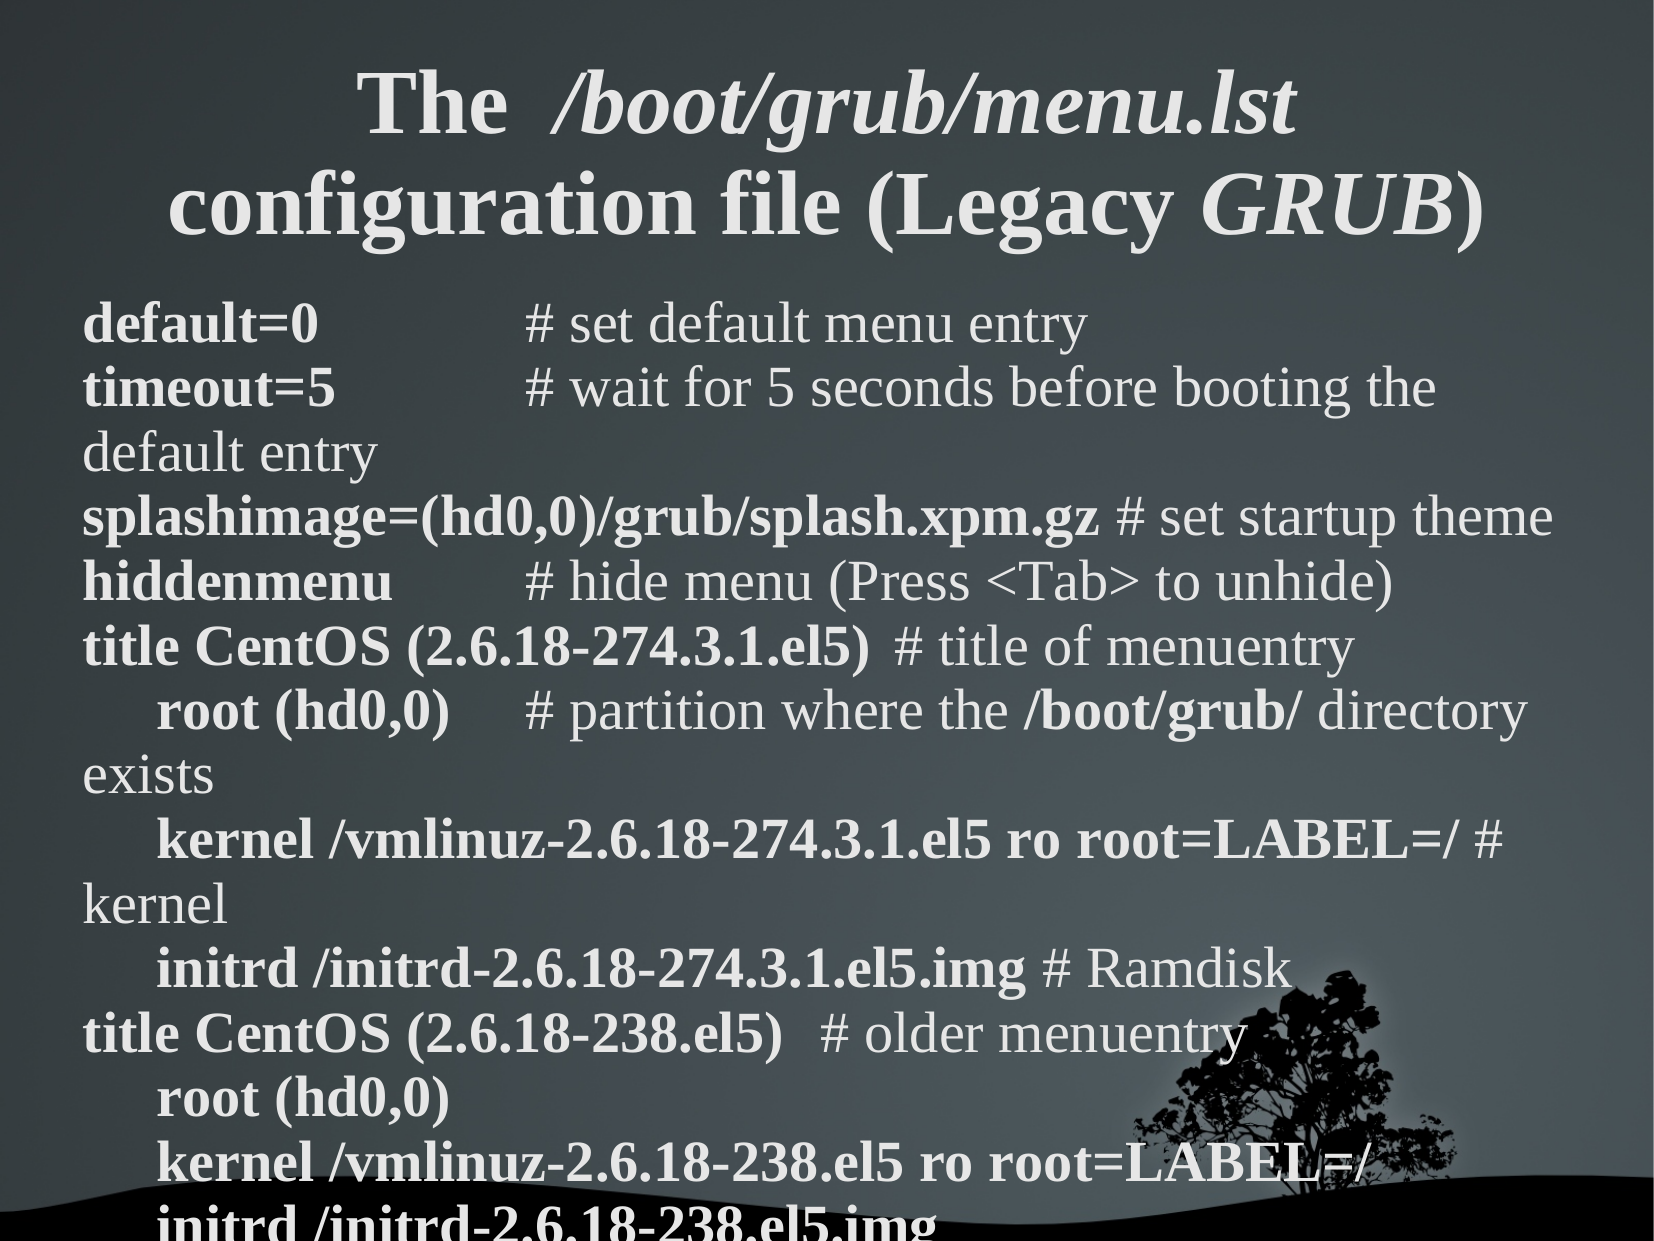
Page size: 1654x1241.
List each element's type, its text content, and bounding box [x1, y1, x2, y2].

picture [0, 0, 1654, 1241]
title The /boot/grub/menu.lst configuration file (Legacy GRUB) [82, 49, 1571, 257]
list default=0 # set default menu entry timeout=5 # wait for 5 seconds before booting the default entry splashimage=(hd0,0)/grub/splash.xpm.gz # set startup theme hiddenmenu # hide menu (Press <Tab> to unhide) title CentOS (2.6.18-274.3.1.el5) # title of menuentry root (hd0,0) # partition where the /boot/grub/ directory exists kernel /vmlinuz-2.6.18-274.3.1.el5 ro root=LABEL=/ # kernel initrd /initrd-2.6.18-274.3.1.el5.img # Ramdisk title CentOS (2.6.18-238.el5) # older menuentry root (hd0,0) kernel /vmlinuz-2.6.18-238.el5 ro root=LABEL=/ initrd /initrd-2.6.18-238.el5.img [82, 290, 1571, 1241]
